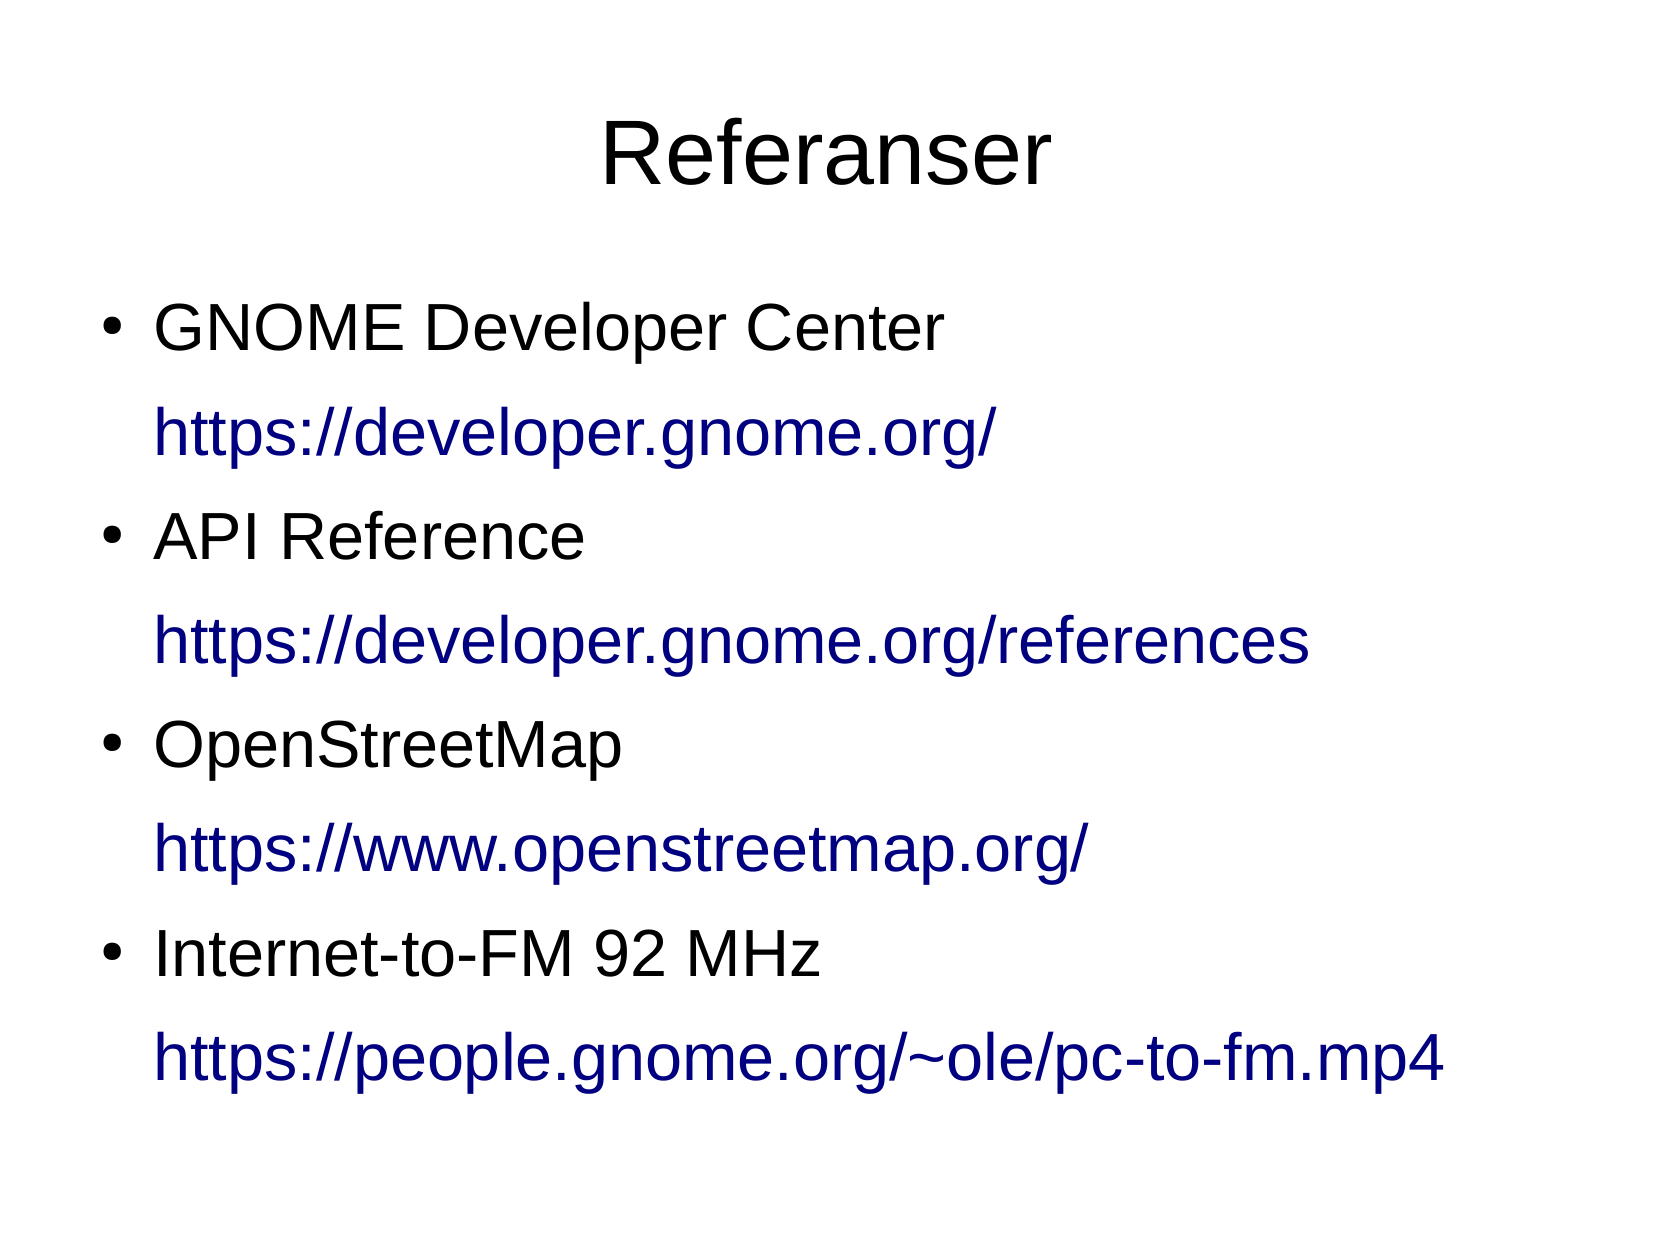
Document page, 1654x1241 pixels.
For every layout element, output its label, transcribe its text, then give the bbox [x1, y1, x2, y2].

title Referanser [82, 49, 1571, 257]
list GNOME Developer Center https://developer.gnome.org/ API Reference https://developer.gnome.org/references OpenStreetMap https://www.openstreetmap.org/ Internet-to-FM 92 MHz https://people.gnome.org/~ole/pc-to-fm.mp4 [82, 290, 1571, 1239]
